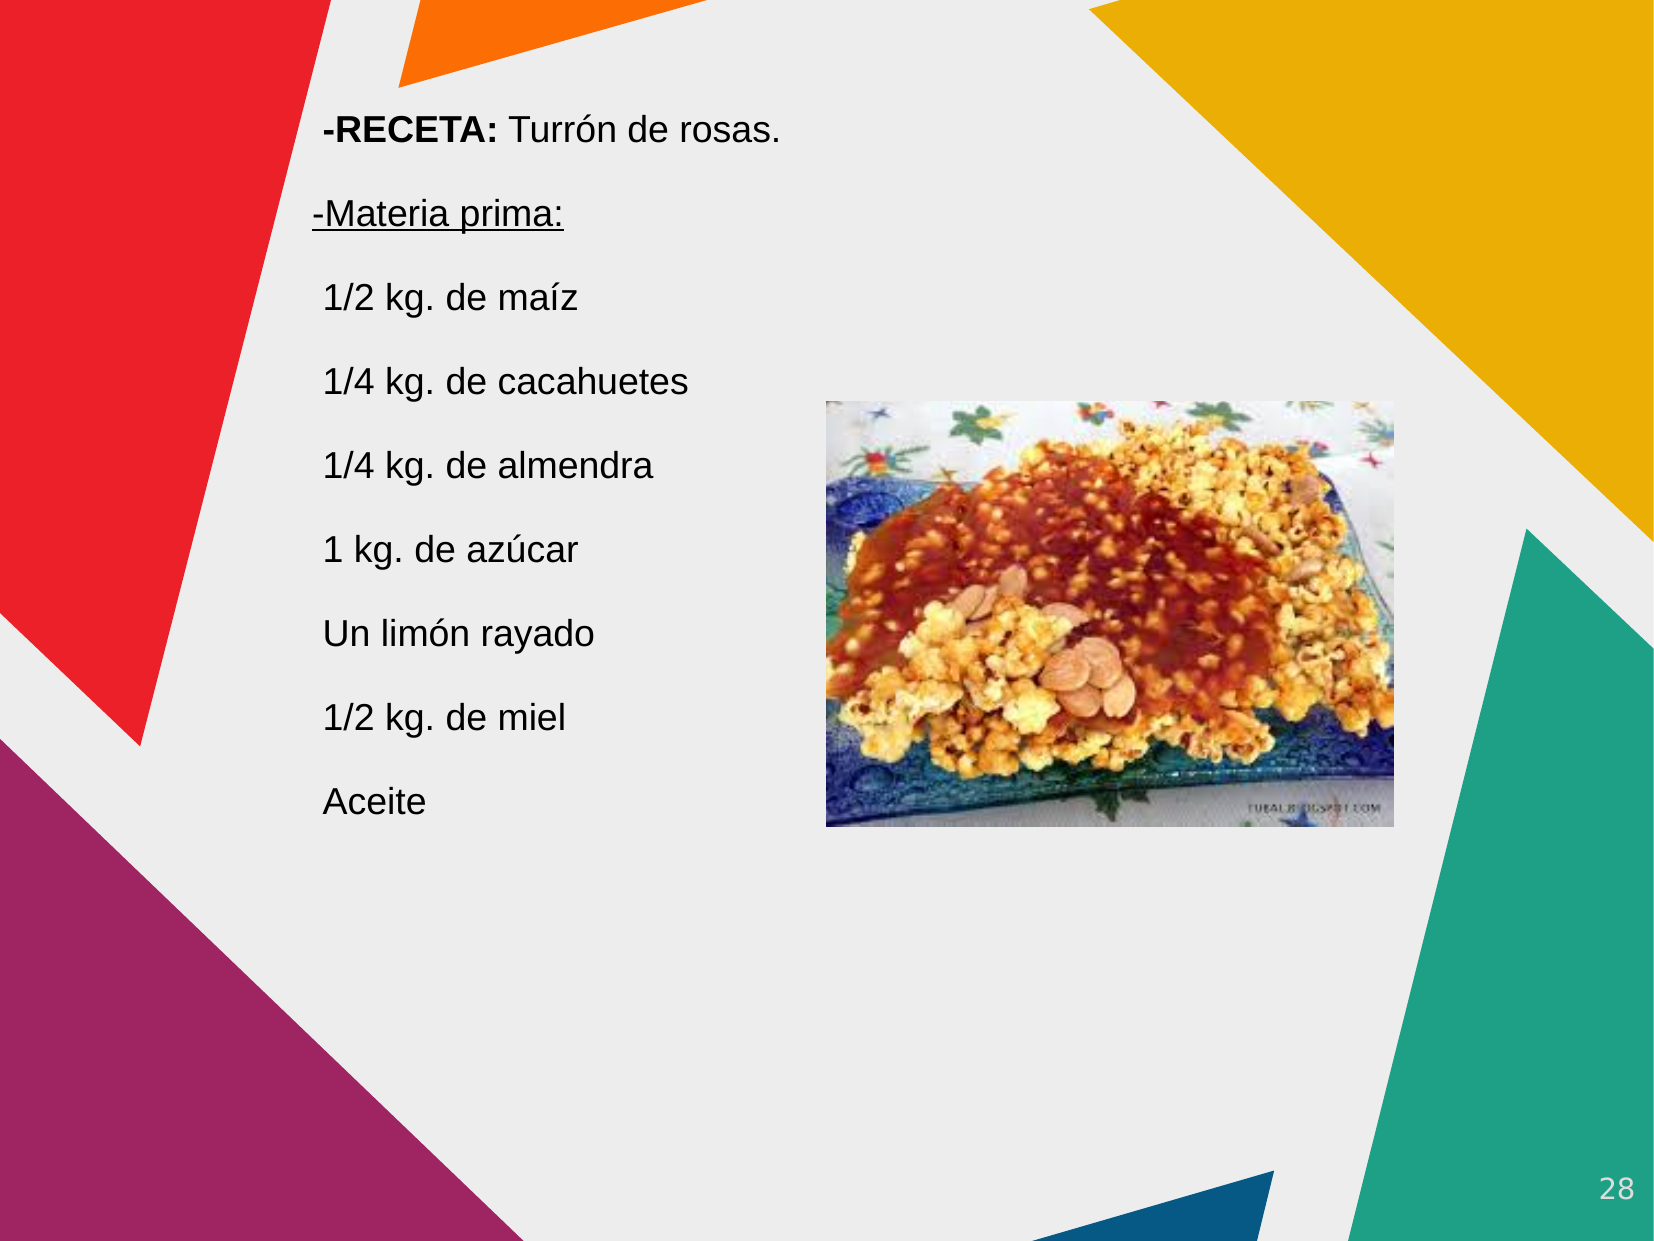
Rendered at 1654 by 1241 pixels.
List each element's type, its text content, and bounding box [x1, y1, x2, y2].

text_box -RECETA: Turrón de rosas. -Materia prima: 1/2 kg. de maíz 1/4 kg. de cacahuetes 1/4 kg. de almendra 1 kg. de azúcar Un limón rayado 1/2 kg. de miel Aceite [297, 100, 851, 1052]
picture [826, 401, 1394, 827]
